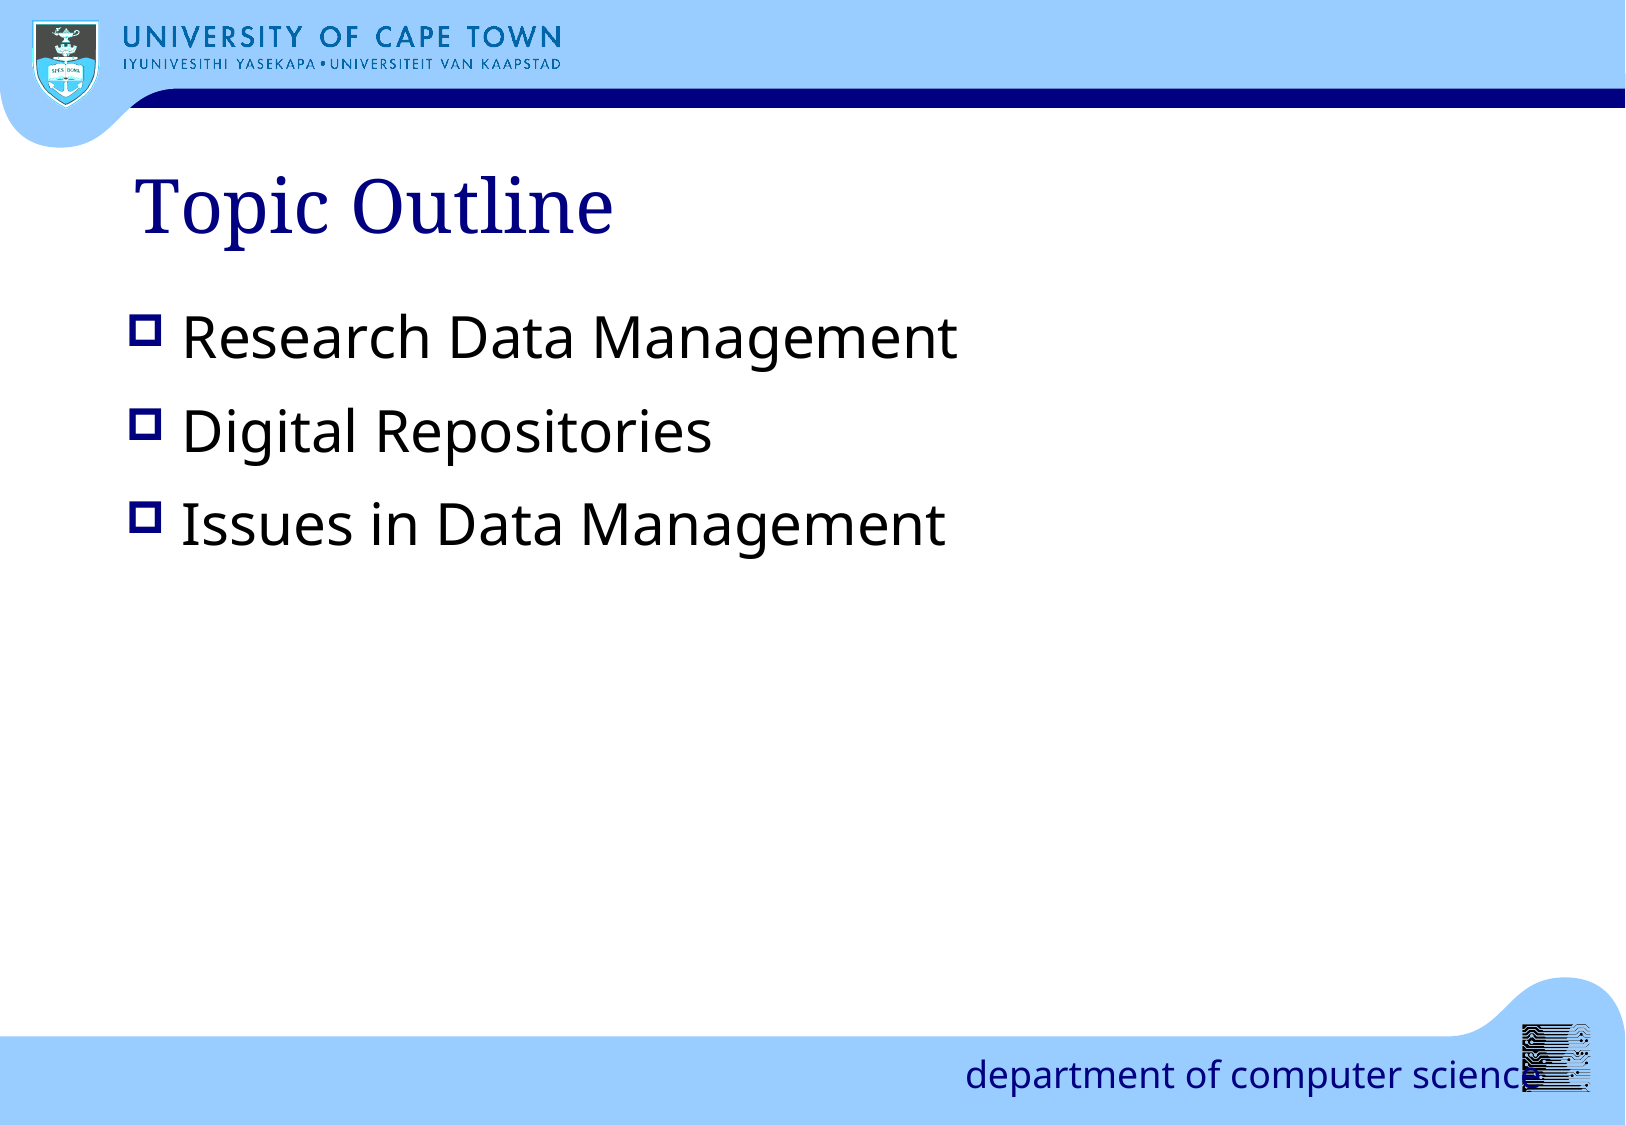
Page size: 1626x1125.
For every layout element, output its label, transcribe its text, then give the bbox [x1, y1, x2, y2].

title Topic Outline [134, 140, 1571, 268]
picture [1522, 1024, 1591, 1092]
list Research Data Management Digital Repositories Issues in Data Management [125, 296, 1570, 949]
picture [120, 23, 563, 71]
picture [1526, 1070, 1536, 1076]
